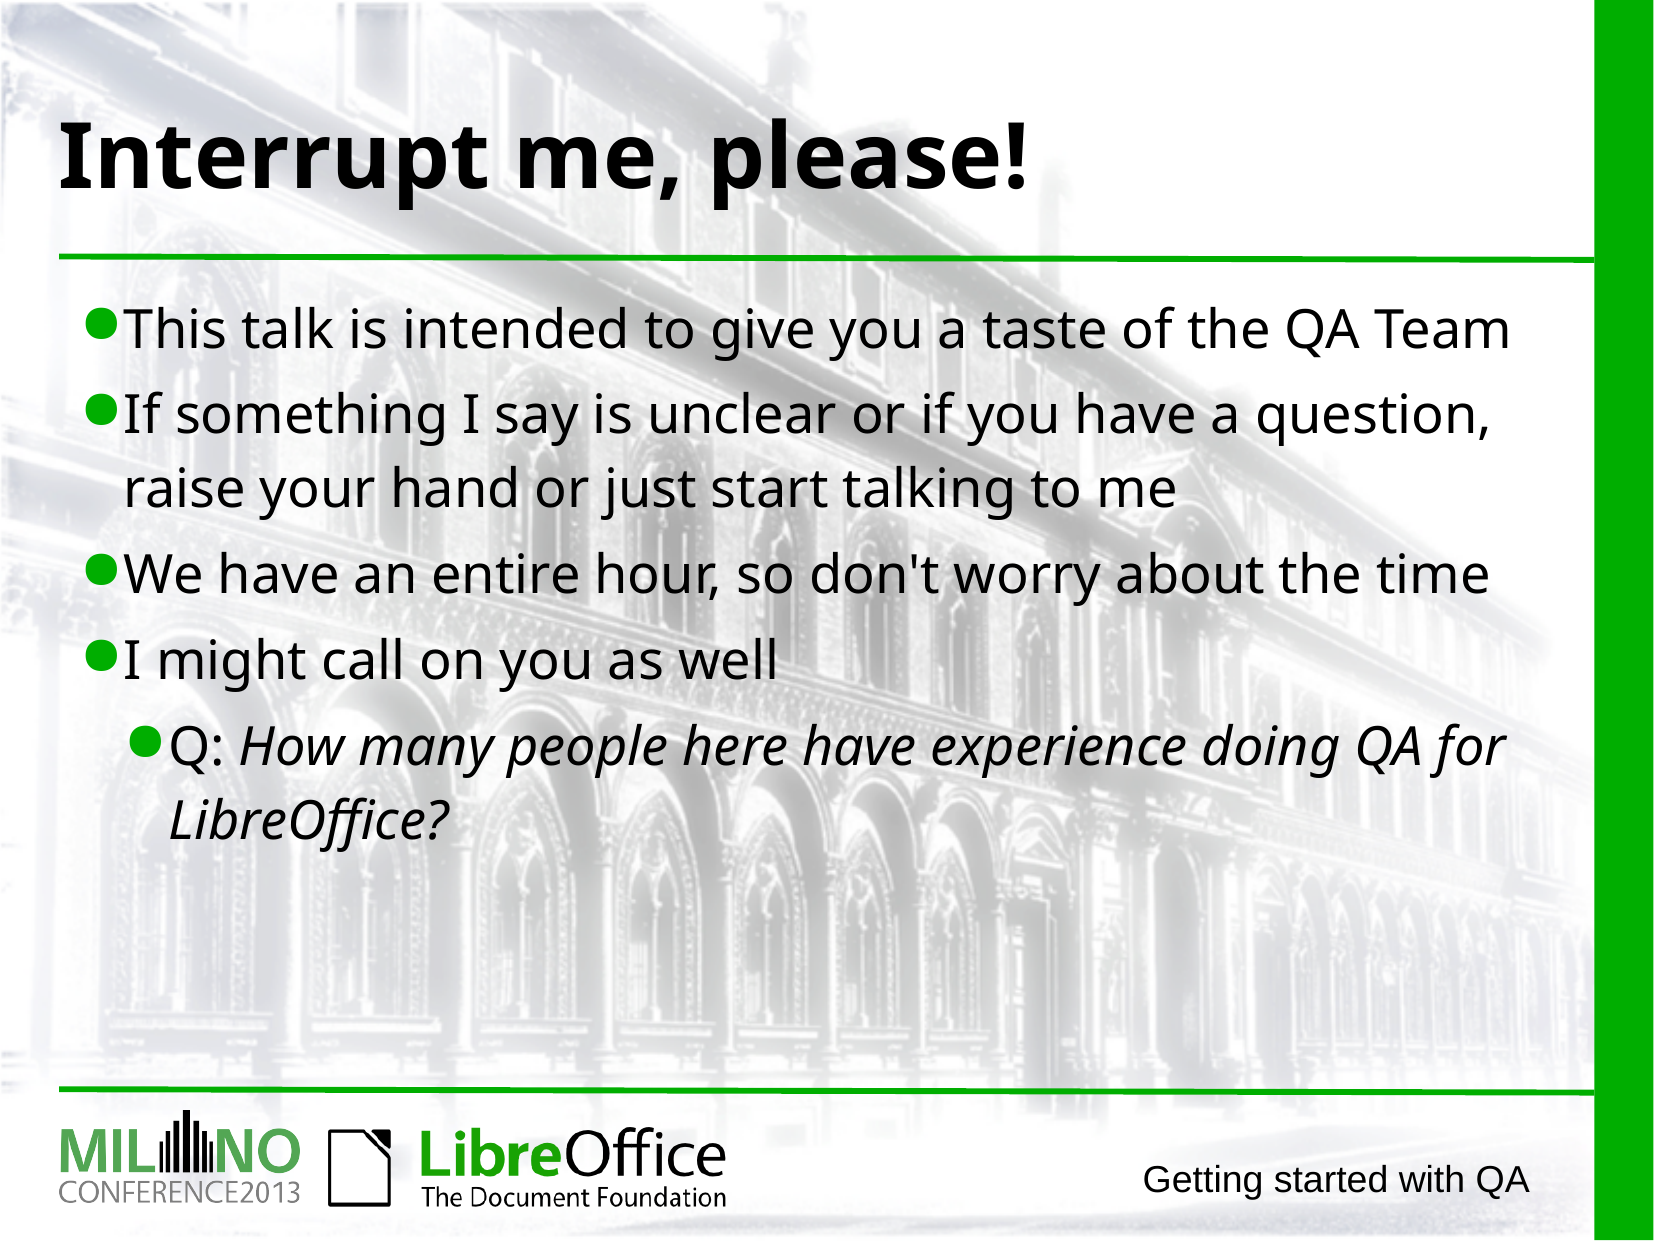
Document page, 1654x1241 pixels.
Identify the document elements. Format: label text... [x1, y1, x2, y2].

title Interrupt me, please! [59, 49, 1548, 257]
picture [0, 1, 1594, 1241]
list This talk is intended to give you a taste of the QA Team If something I say is unclear or if you have a question, raise your hand or just start talking to me We have an entire hour, so don't worry about the time I might call on you as well Q: How many people here have experience doing QA for LibreOffice? [35, 290, 1524, 1010]
